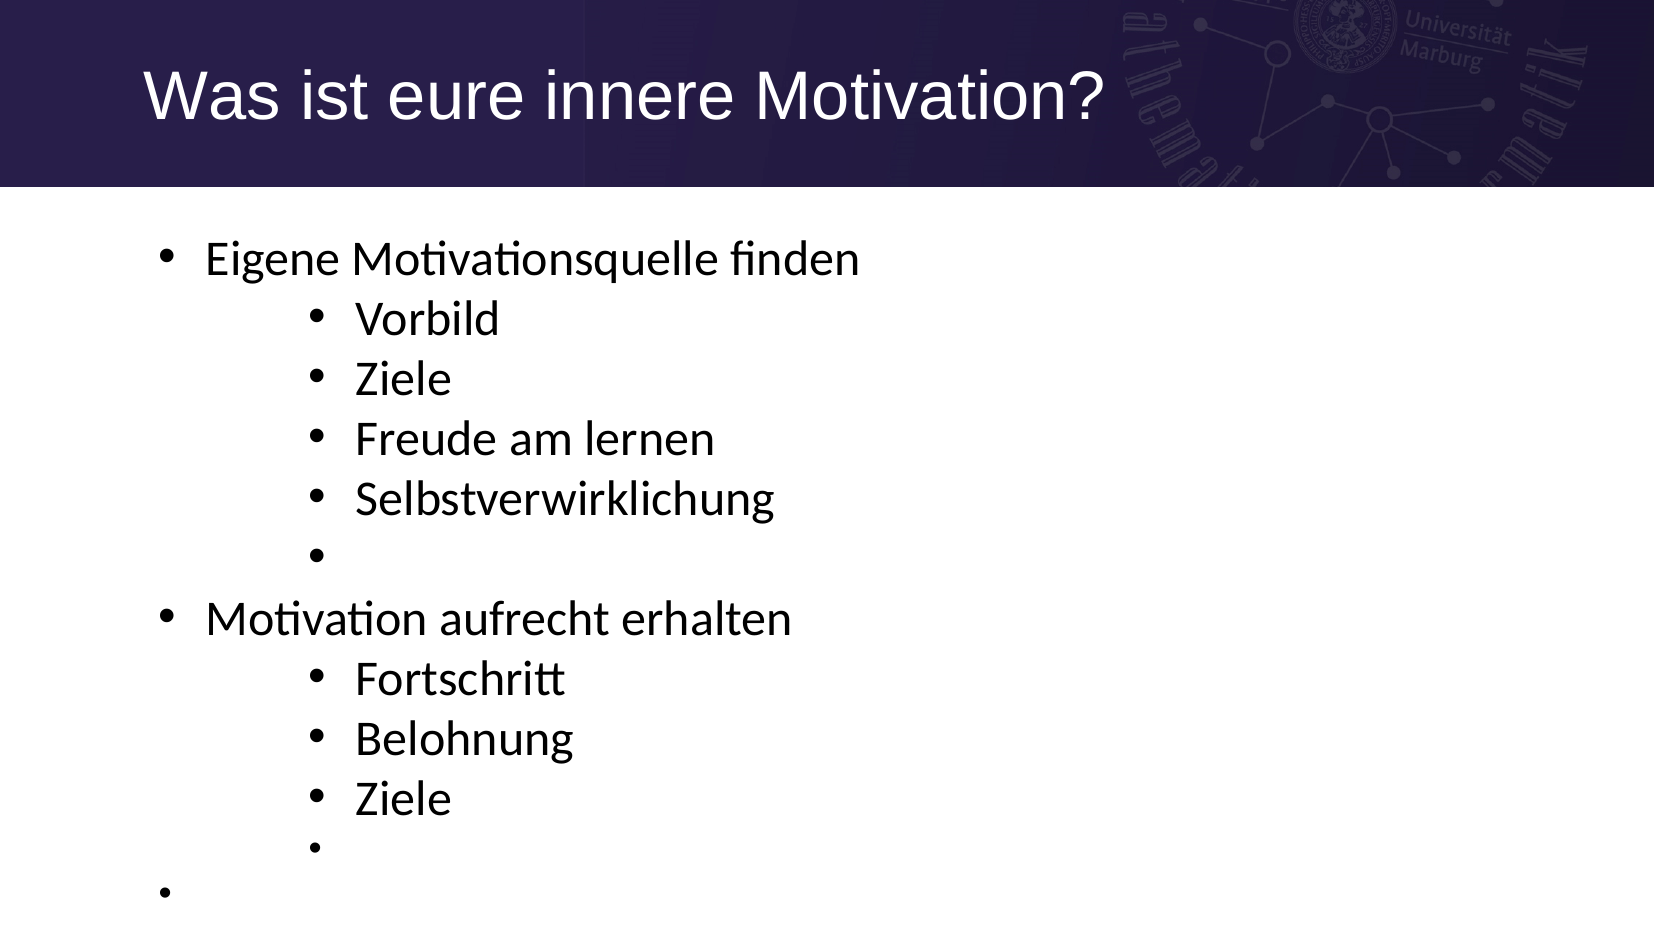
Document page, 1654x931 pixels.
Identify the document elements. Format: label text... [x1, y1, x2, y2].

text_box Was ist eure innere Motivation? [143, 14, 1260, 170]
picture [0, 0, 1654, 187]
text_box Eigene Motivationsquelle finden Vorbild Ziele Freude am lernen Selbstverwirklichung Motivation aufrecht erhalten Fortschritt Belohnung Ziele [143, 217, 1438, 930]
